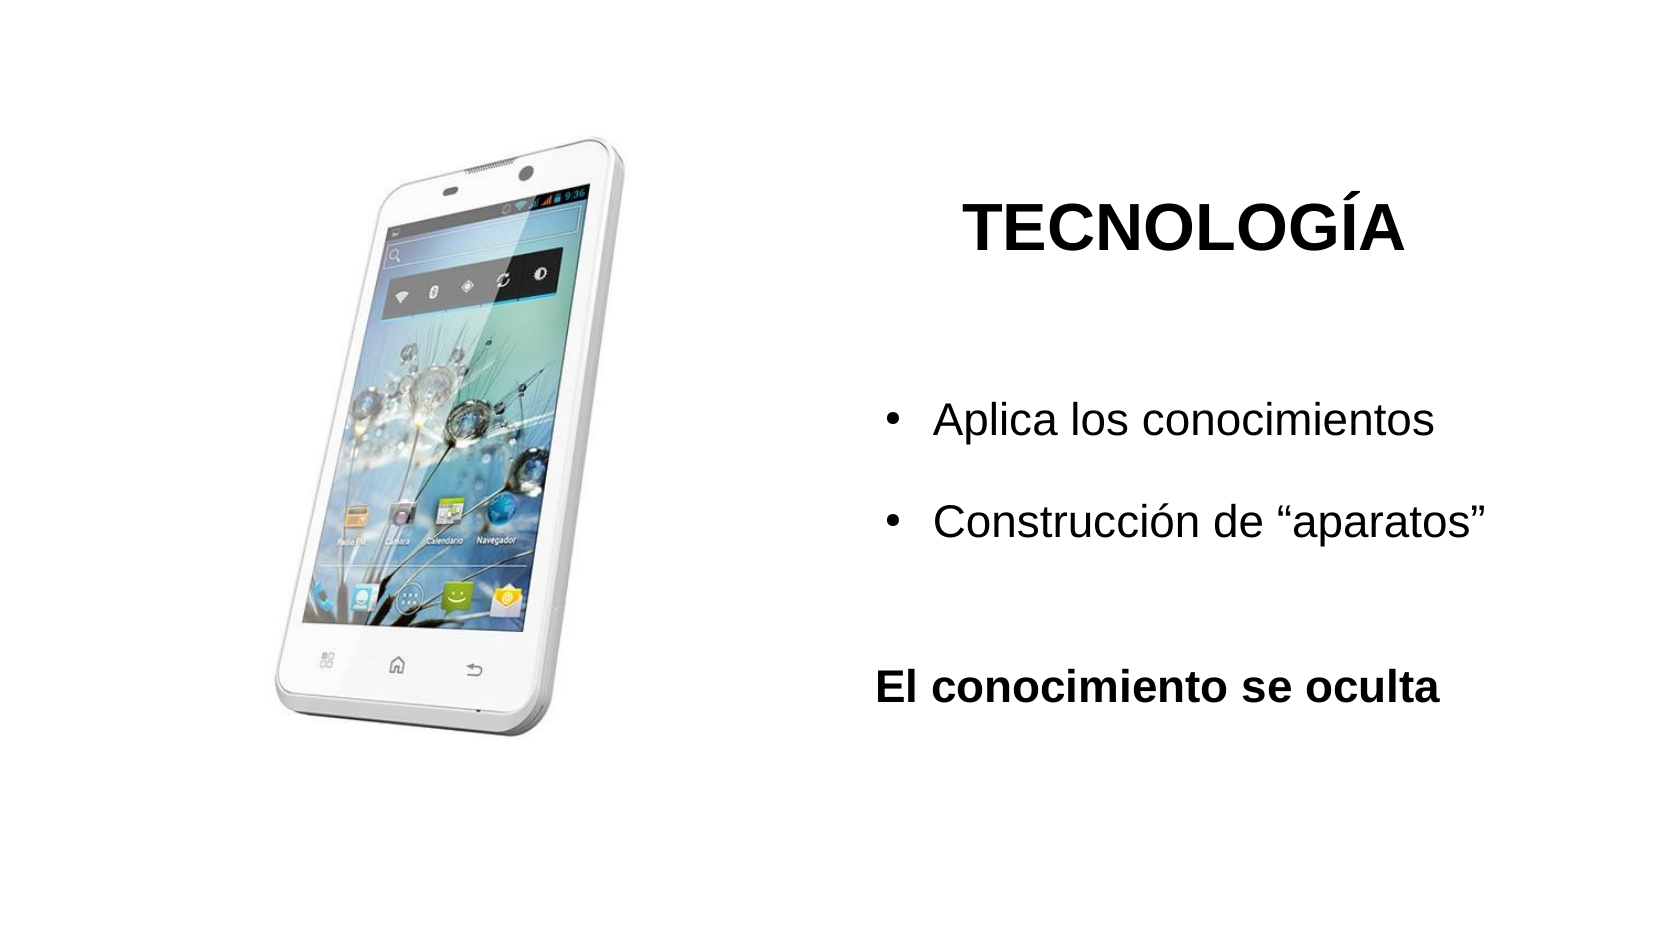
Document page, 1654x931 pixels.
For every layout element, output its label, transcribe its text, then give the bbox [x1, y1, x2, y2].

title TECNOLOGÍA [930, 150, 1441, 306]
text_box Aplica los conocimientos Construcción de “aparatos” [870, 386, 1502, 556]
text_box El conocimiento se oculta [825, 653, 1456, 721]
text_box [270, 135, 631, 740]
